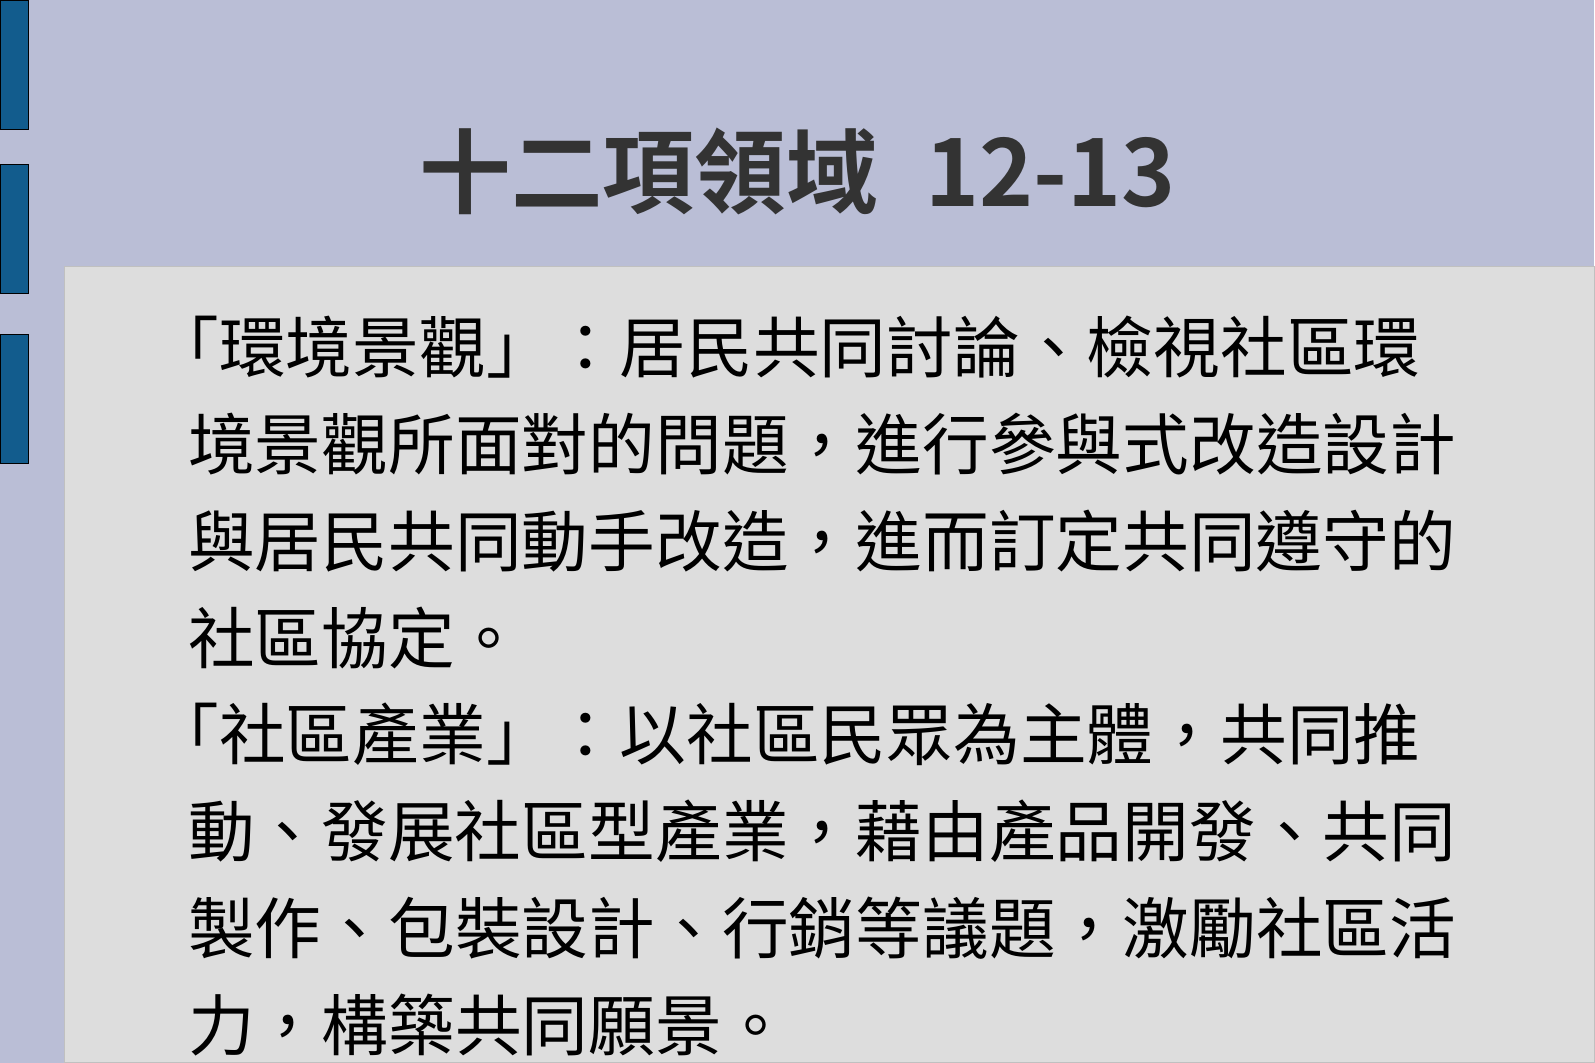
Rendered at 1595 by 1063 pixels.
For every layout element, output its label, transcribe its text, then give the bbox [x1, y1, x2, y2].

title 十二項領域 12-13 [117, 78, 1479, 256]
list 「環境景觀」：居民共同討論、檢視社區環境景觀所面對的問題，進行參與式改造設計與居民共同動手改造，進而訂定共同遵守的社區協定。 「社區產業」：以社區民眾為主體，共同推動、發展社區型產業，藉由產品開發、共同製作、包裝設計、行銷等議題，激勵社區活力，構築共同願景。 [117, 295, 1479, 966]
